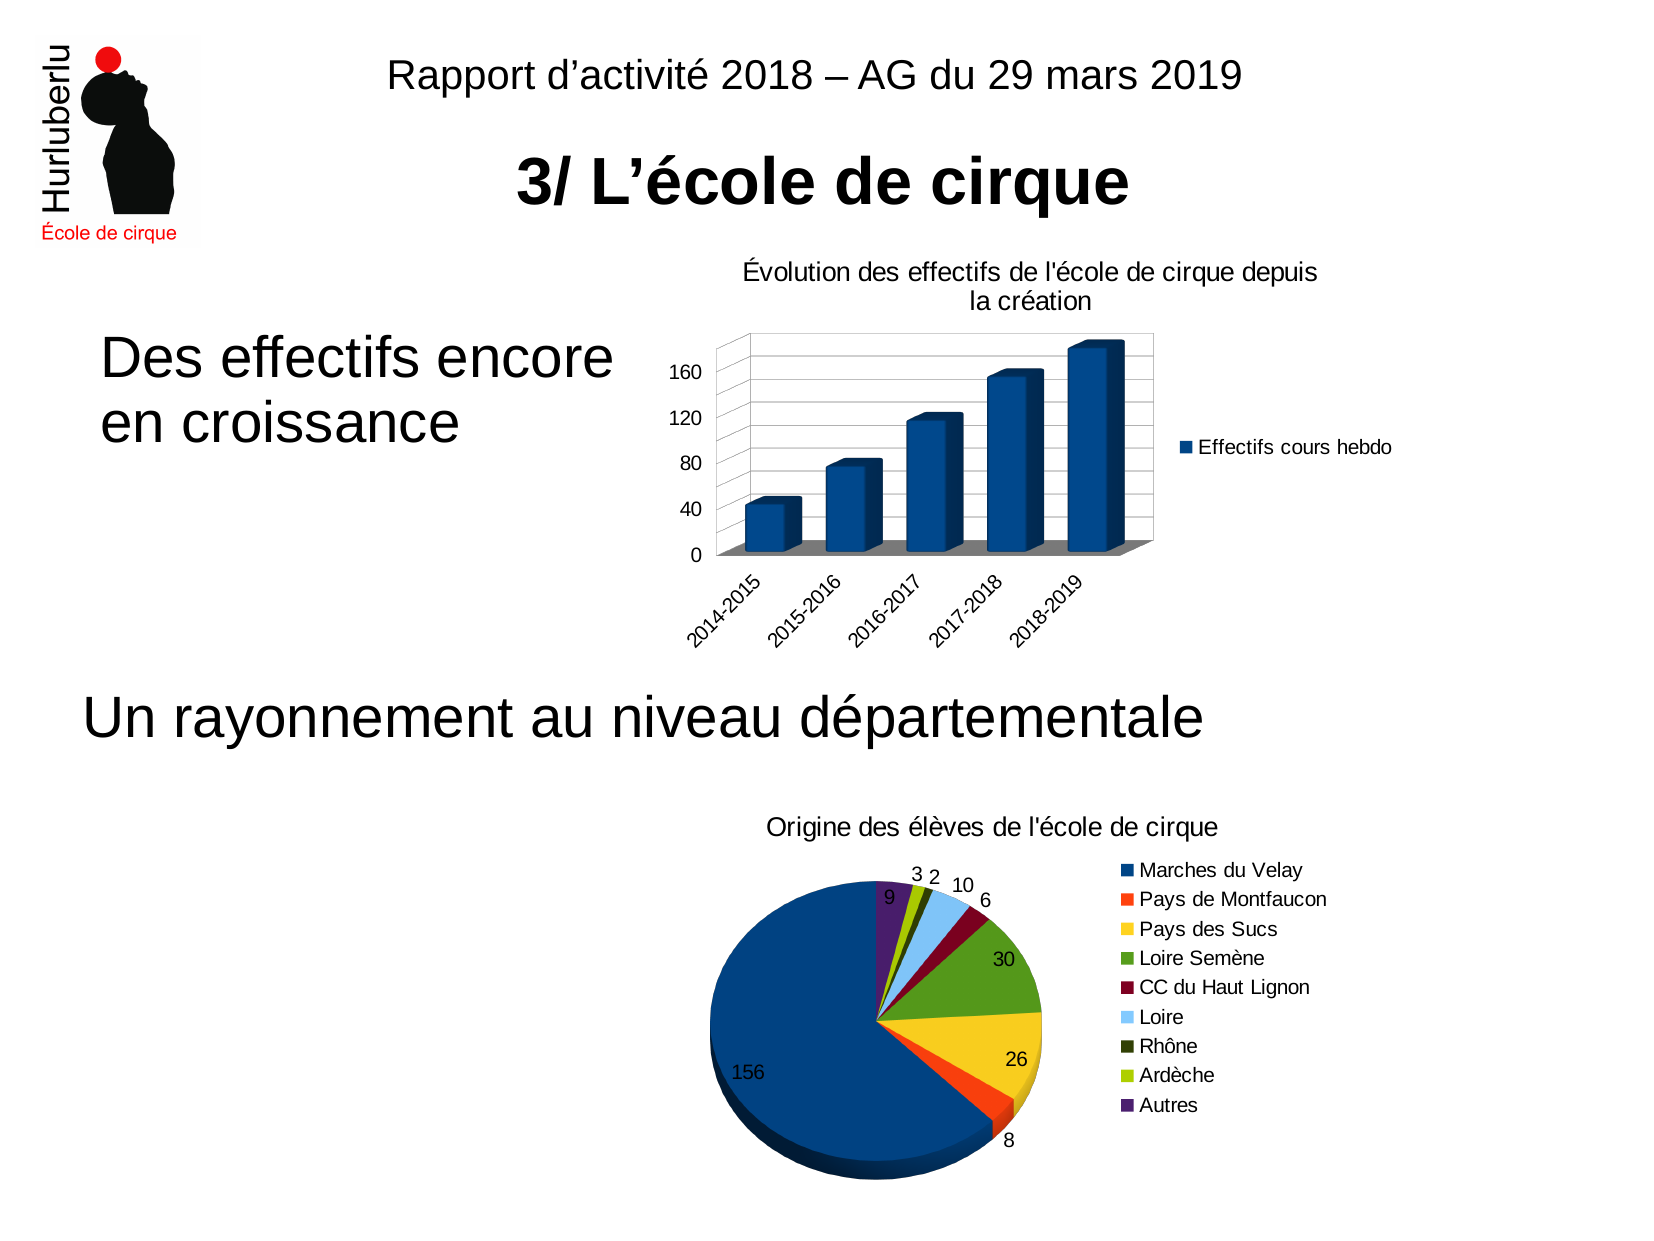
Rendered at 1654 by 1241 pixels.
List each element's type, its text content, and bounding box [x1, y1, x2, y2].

chart [637, 788, 1347, 1188]
chart [649, 232, 1412, 662]
picture [35, 35, 201, 249]
text_box Un rayonnement au niveau départementale [82, 685, 1276, 816]
text_box Des effectifs encore en croissance [100, 324, 1294, 455]
title Rapport d’activité 2018 – AG du 29 mars 2019 3/ L’école de cirque [70, 23, 1559, 248]
